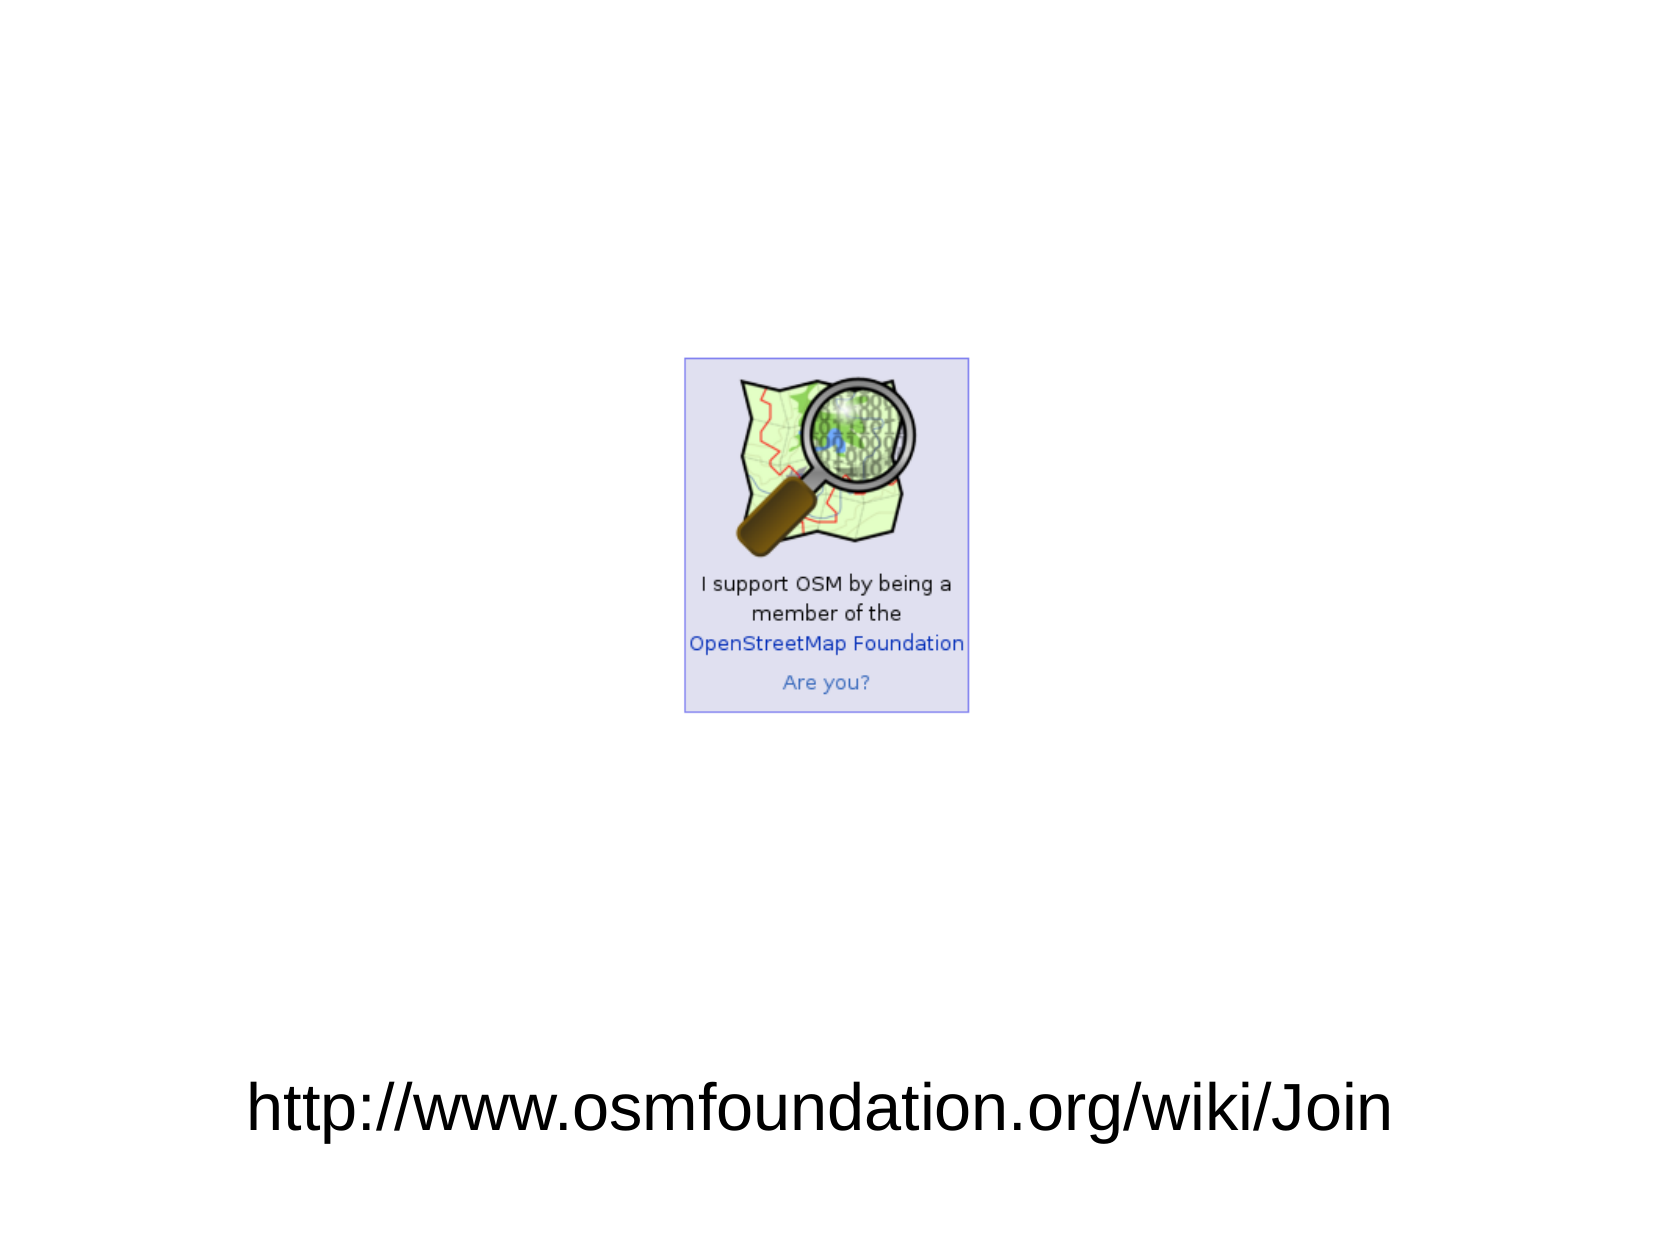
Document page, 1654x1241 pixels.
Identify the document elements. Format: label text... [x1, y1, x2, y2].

title http://www.osmfoundation.org/wiki/Join [76, 1003, 1565, 1211]
picture [672, 347, 982, 721]
